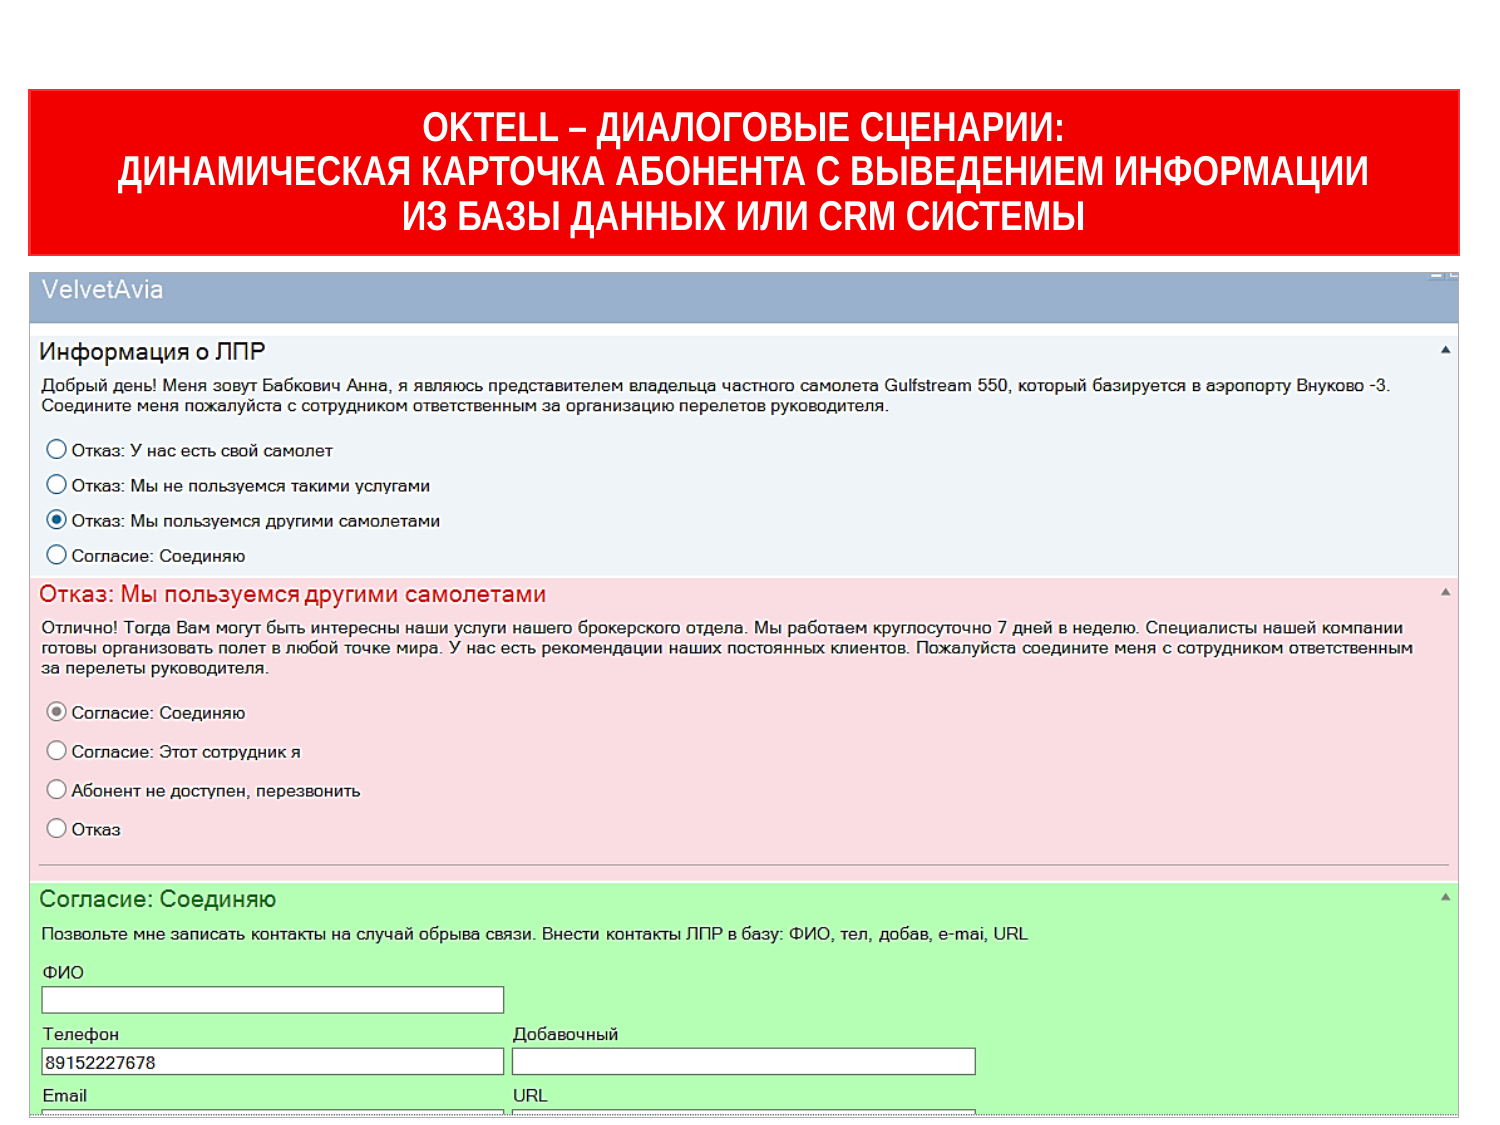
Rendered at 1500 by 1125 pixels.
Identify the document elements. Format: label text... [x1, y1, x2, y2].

text_box OKTELL – ДИАЛОГОВЫЕ СЦЕНАРИИ: ДИНАМИЧЕСКАЯ КАРТОЧКА АБОНЕНТА С ВЫВЕДЕНИЕМ ИНФОРМАЦИИ ИЗ БАЗЫ ДАННЫХ ИЛИ CRM СИСТЕМЫ [29, 89, 1459, 256]
picture [29, 272, 1459, 1118]
